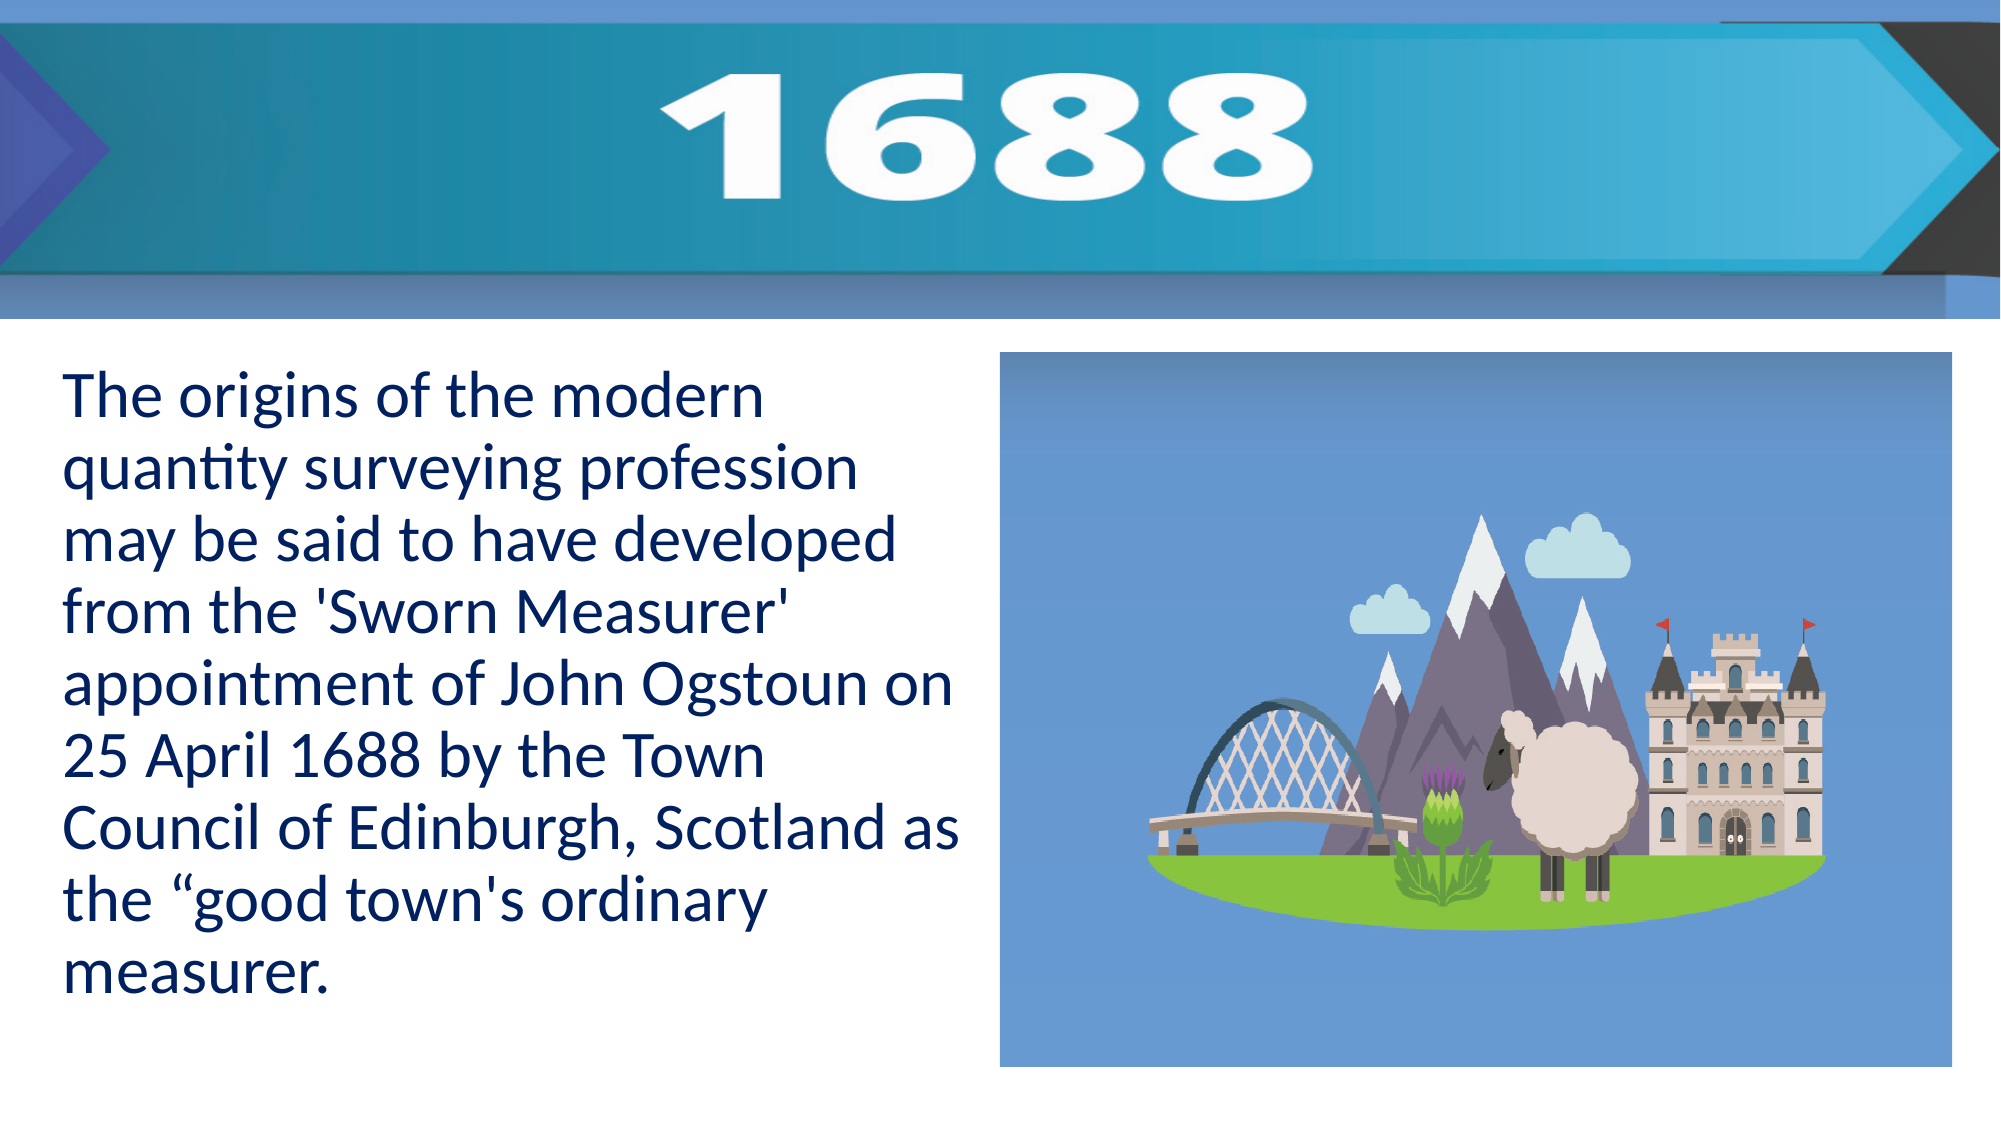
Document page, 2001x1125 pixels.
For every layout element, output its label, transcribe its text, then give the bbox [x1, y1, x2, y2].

picture [0, 0, 2000, 319]
picture [999, 352, 1953, 1067]
list The origins of the modern quantity surveying profession may be said to have developed from the 'Sworn Measurer' appointment of John Ogstoun on 25 April 1688 by the Town Council of Edinburgh, Scotland as the “good town's ordinary measurer. [47, 352, 983, 1067]
